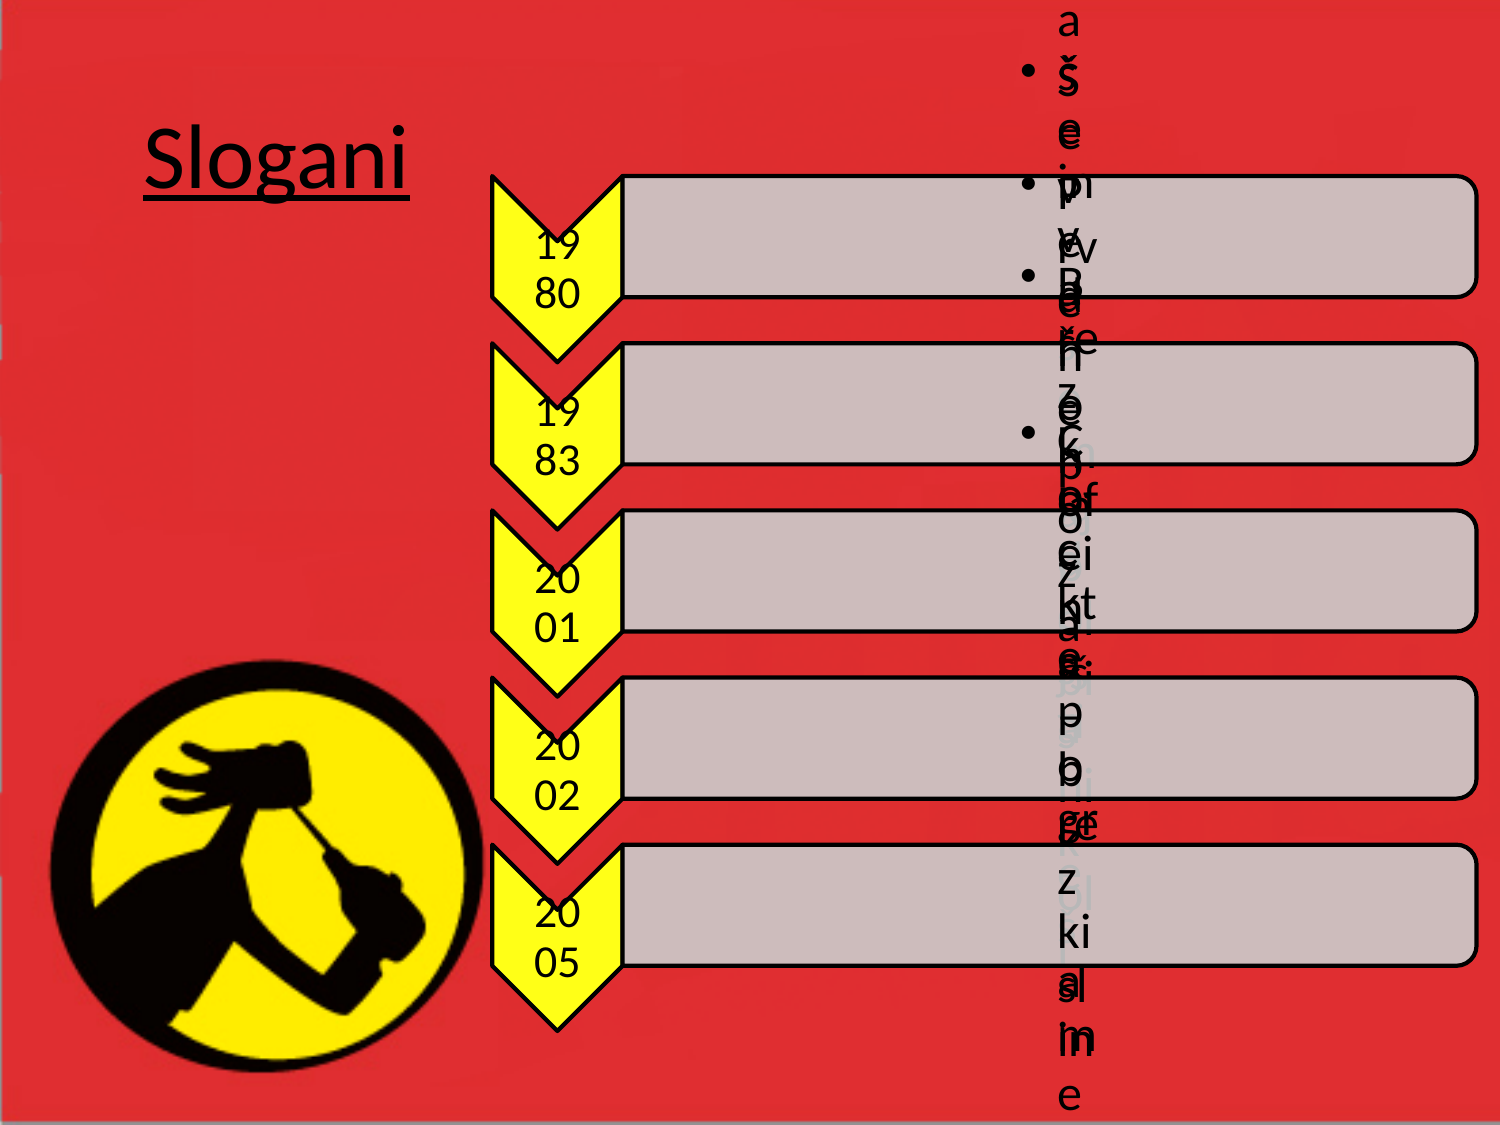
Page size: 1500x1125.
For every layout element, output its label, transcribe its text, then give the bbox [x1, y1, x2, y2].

text_box Brez kofeina – brez kisline – brez heca [622, 844, 1477, 966]
picture [1065, 305, 1075, 309]
text_box Cockte pogrešam [622, 677, 1477, 799]
title Slogani [0, 58, 952, 247]
text_box 1983 [564, 399, 575, 411]
text_box 1980 [564, 232, 575, 244]
text_box 2002 [562, 733, 575, 757]
text_box 1980 [492, 176, 622, 363]
text_box Še vedno najboljša [622, 343, 1477, 465]
text_box 1983 [492, 343, 622, 530]
picture [1066, 308, 1076, 314]
text_box Pijača naše in vaše mladosti [622, 176, 1477, 298]
text_box 2001 [492, 510, 623, 697]
picture [0, 0, 1500, 1125]
text_box Prve ne pozabiš nikoli [622, 510, 1477, 632]
text_box 2005 [492, 844, 623, 1031]
text_box 2005 [562, 900, 575, 924]
text_box 2002 [492, 677, 623, 864]
text_box 2001 [562, 566, 575, 590]
